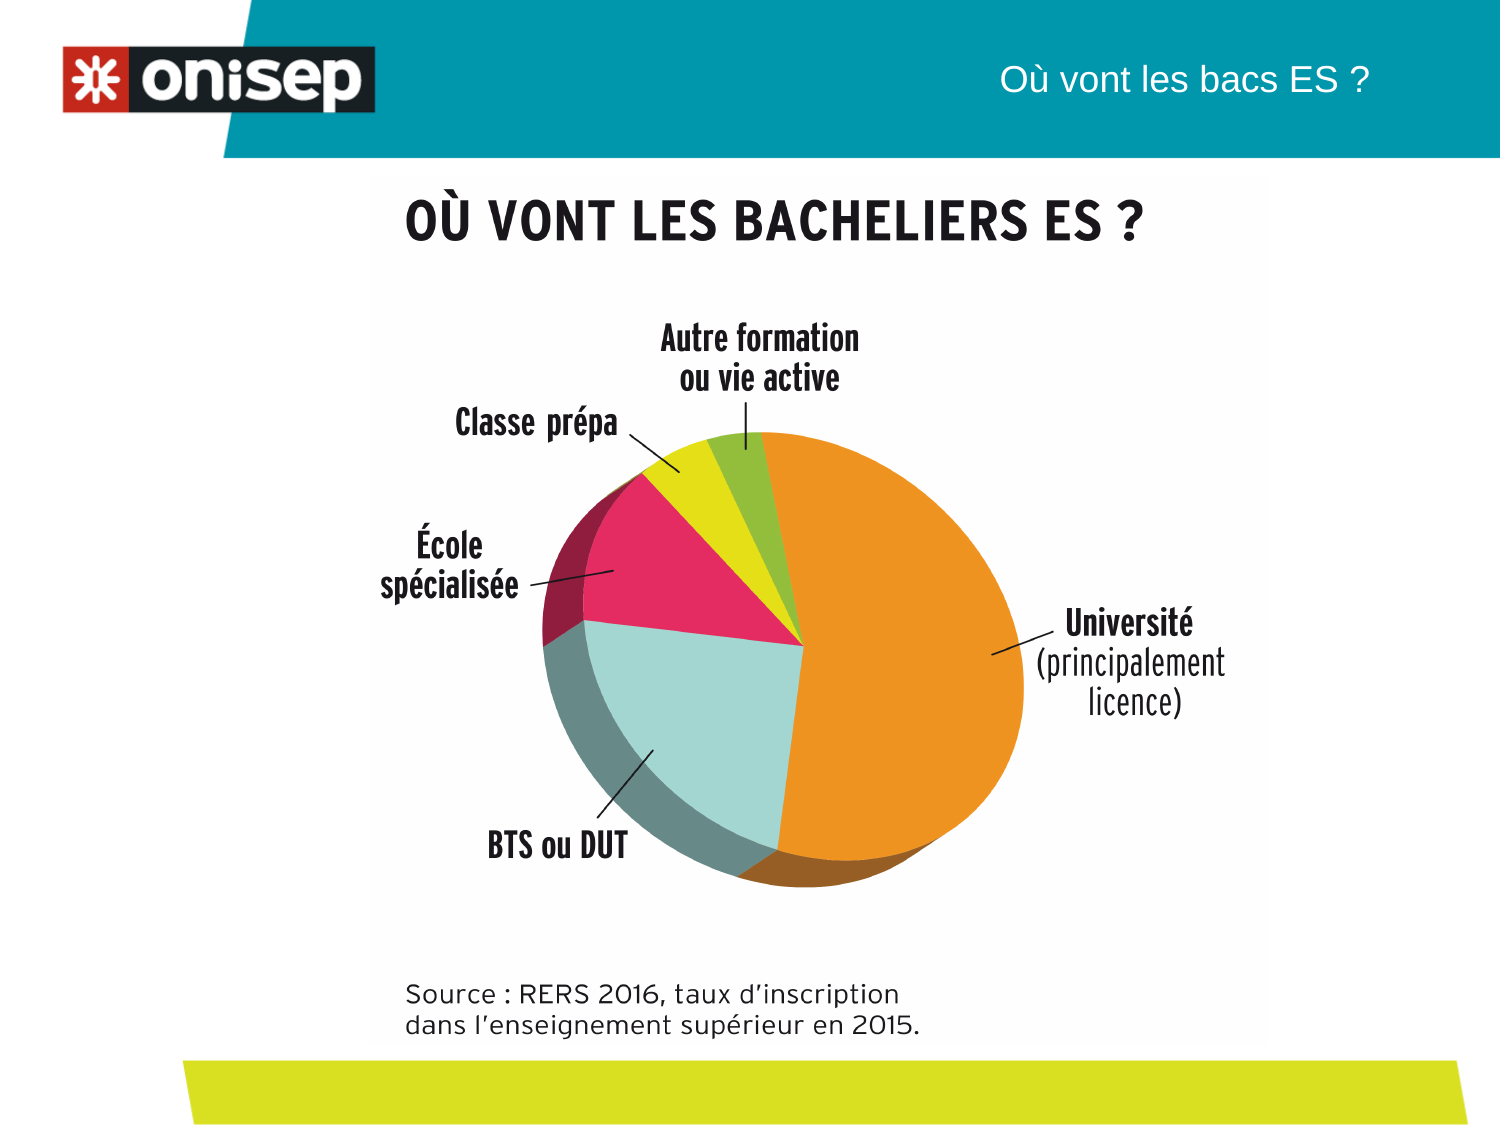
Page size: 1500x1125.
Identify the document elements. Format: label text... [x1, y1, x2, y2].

text_box Où vont les bacs ES ? [984, 47, 1386, 108]
picture [0, 0, 1500, 1125]
